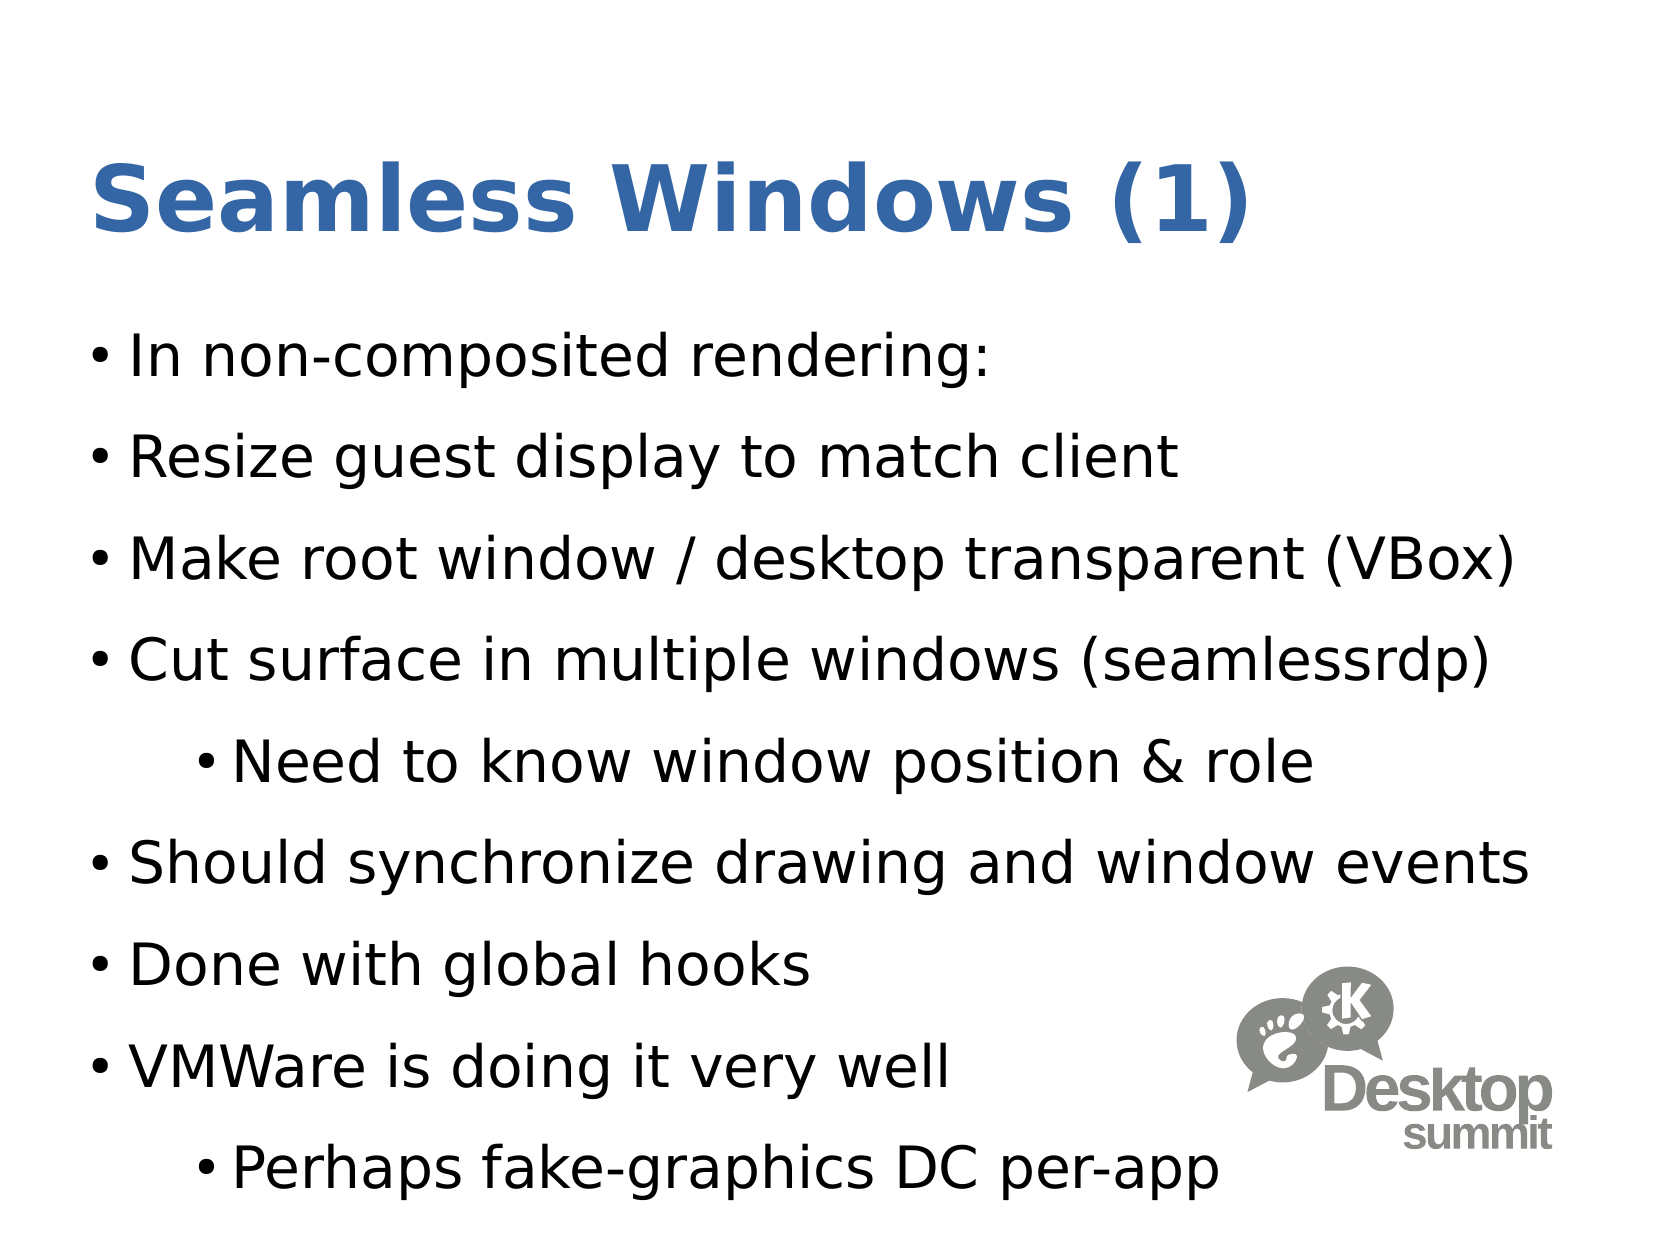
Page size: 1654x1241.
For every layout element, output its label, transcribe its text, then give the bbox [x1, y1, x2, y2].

text_box Seamless Windows (1) [75, 139, 1576, 280]
picture [1195, 887, 1613, 1201]
text_box In non-composited rendering: Resize guest display to match client Make root window / desktop transparent (VBox) Cut surface in multiple windows (seamlessrdp) Need to know window position & role Should synchronize drawing and window events Done with global hooks VMWare is doing it very well Perhaps fake-graphics DC per-app [75, 280, 1576, 1177]
picture [1195, 1177, 1212, 1184]
